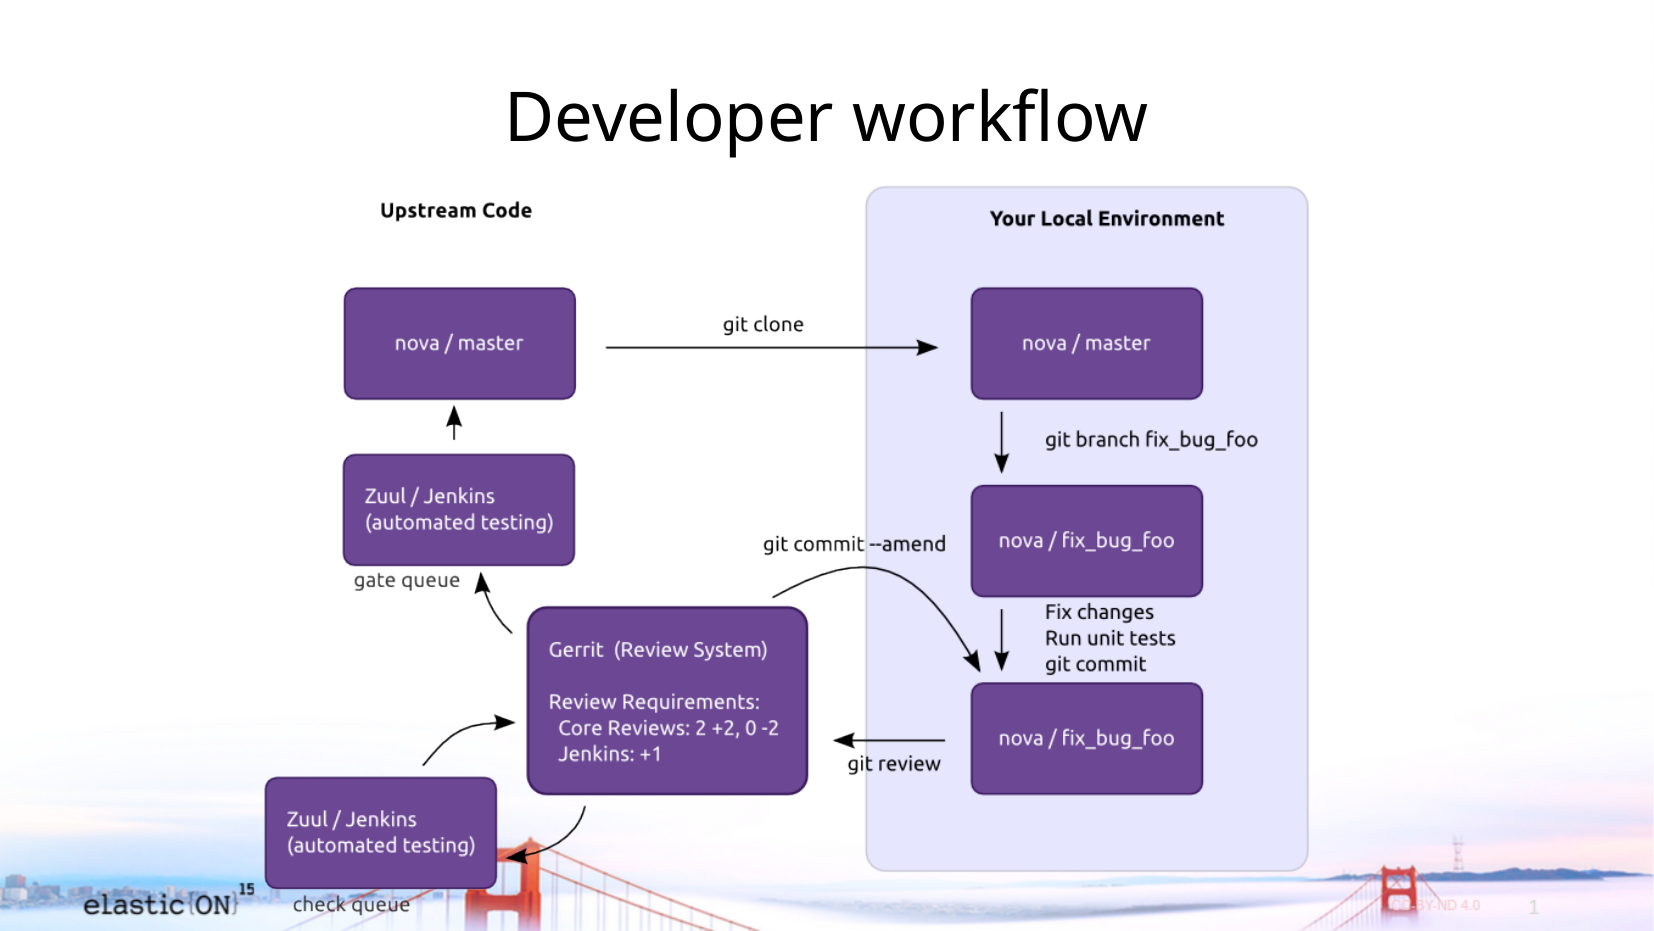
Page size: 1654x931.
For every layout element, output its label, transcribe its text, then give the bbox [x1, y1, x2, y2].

title Developer workflow [82, 37, 1571, 193]
picture [0, 0, 1654, 931]
